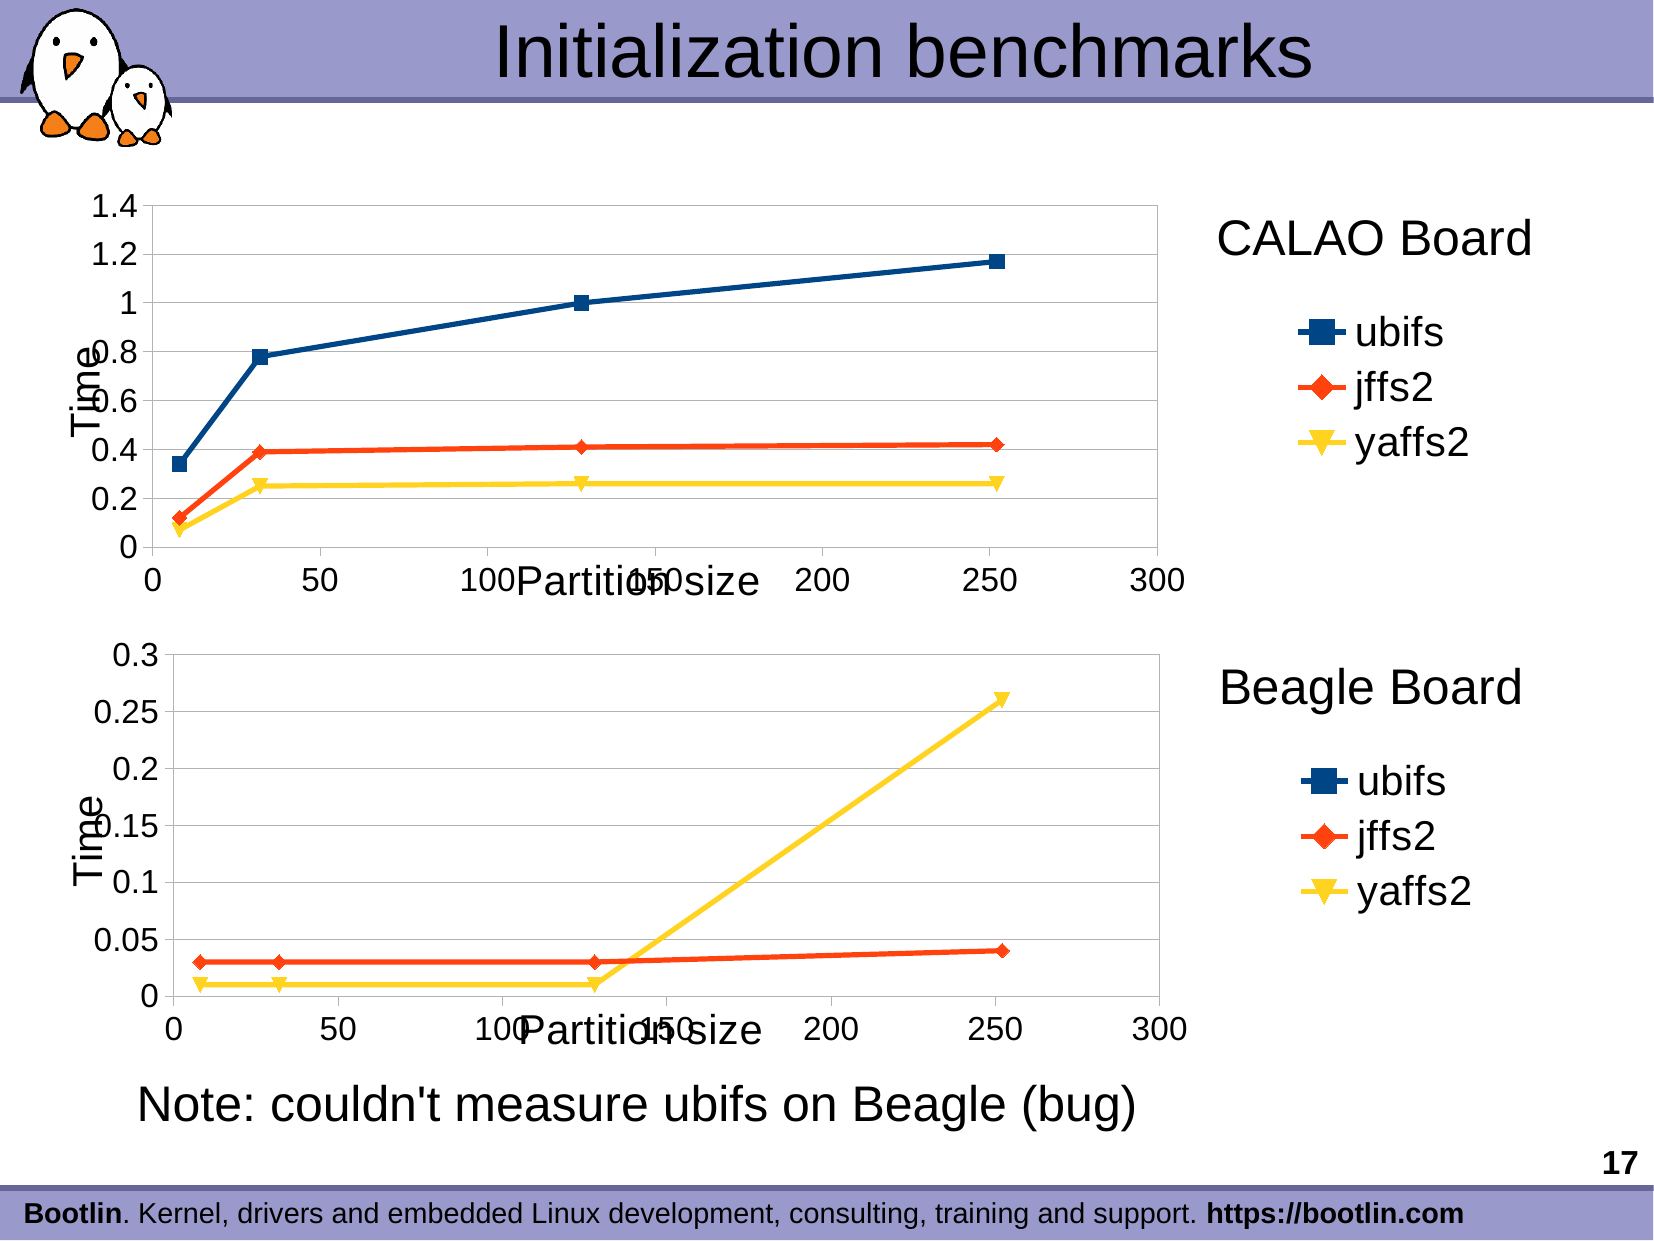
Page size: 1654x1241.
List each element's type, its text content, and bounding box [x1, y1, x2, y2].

chart [49, 180, 1600, 618]
text_box Note: couldn't measure ubifs on Beagle (bug) [136, 1076, 1139, 1139]
title Initialization benchmarks [178, 5, 1631, 97]
chart [51, 629, 1602, 1067]
picture [20, 8, 172, 147]
